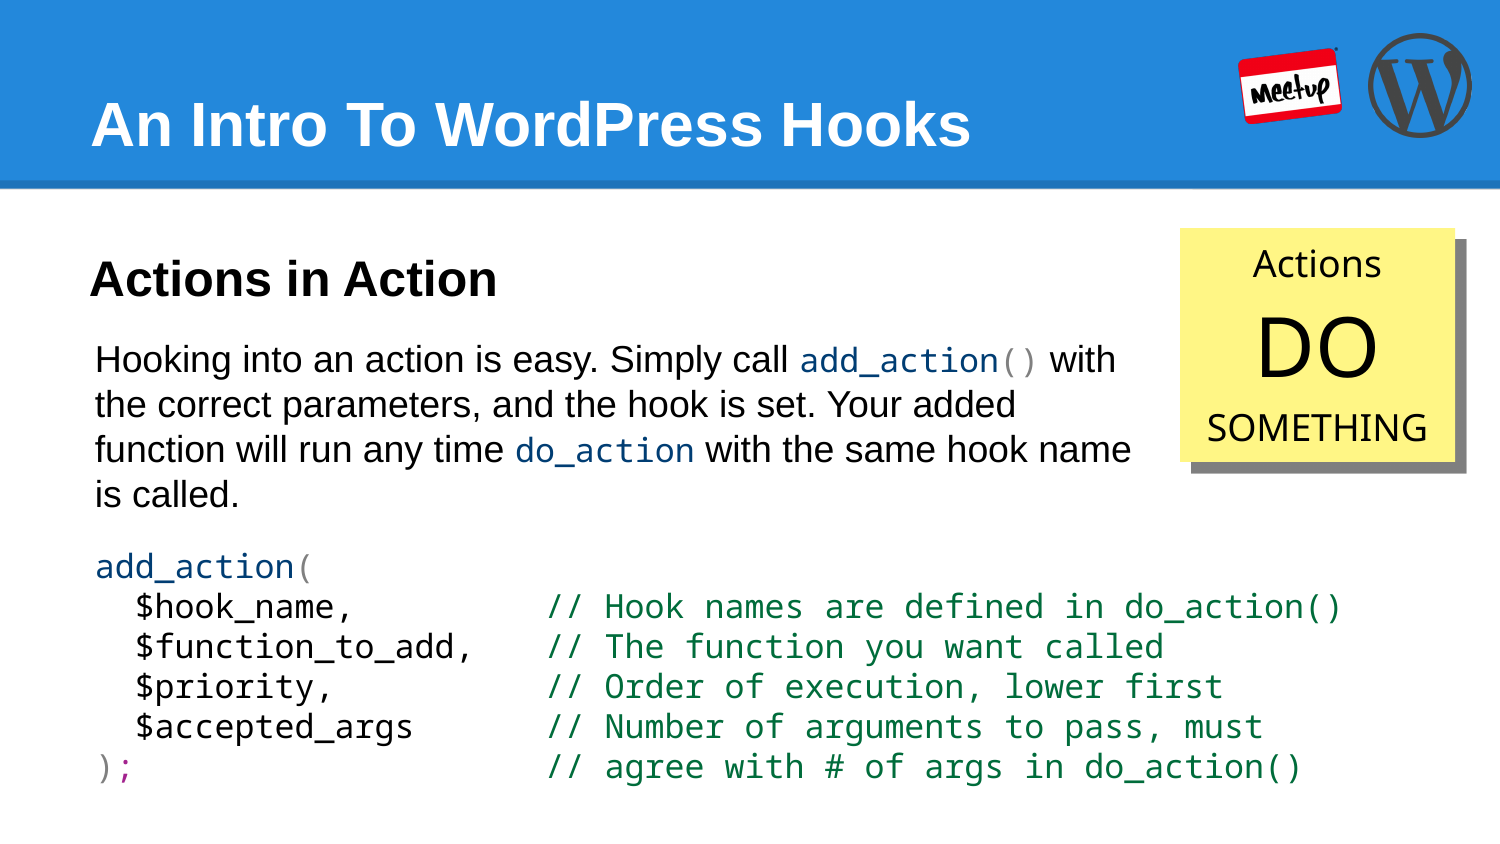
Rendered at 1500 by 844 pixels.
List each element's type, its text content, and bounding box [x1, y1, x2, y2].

text_box Actions DO SOMETHING [1180, 228, 1456, 462]
picture [1368, 33, 1472, 138]
title An Intro To WordPress Hooks [75, 33, 1425, 175]
picture [1238, 47, 1342, 124]
text_box Hooking into an action is easy. Simply call add_action() with the correct parameters, and the hook is set. Your added function will run any time do_action with the same hook name is called. add_action( $hook_name, // Hook names are defined in do_action() $function_to_add, // The function you want called $priority, // Order of execution, lower first $accepted_args // Number of arguments to pass, must ); // agree with # of args in do_action() [79, 320, 1380, 511]
text_box Actions in Action [73, 231, 901, 422]
